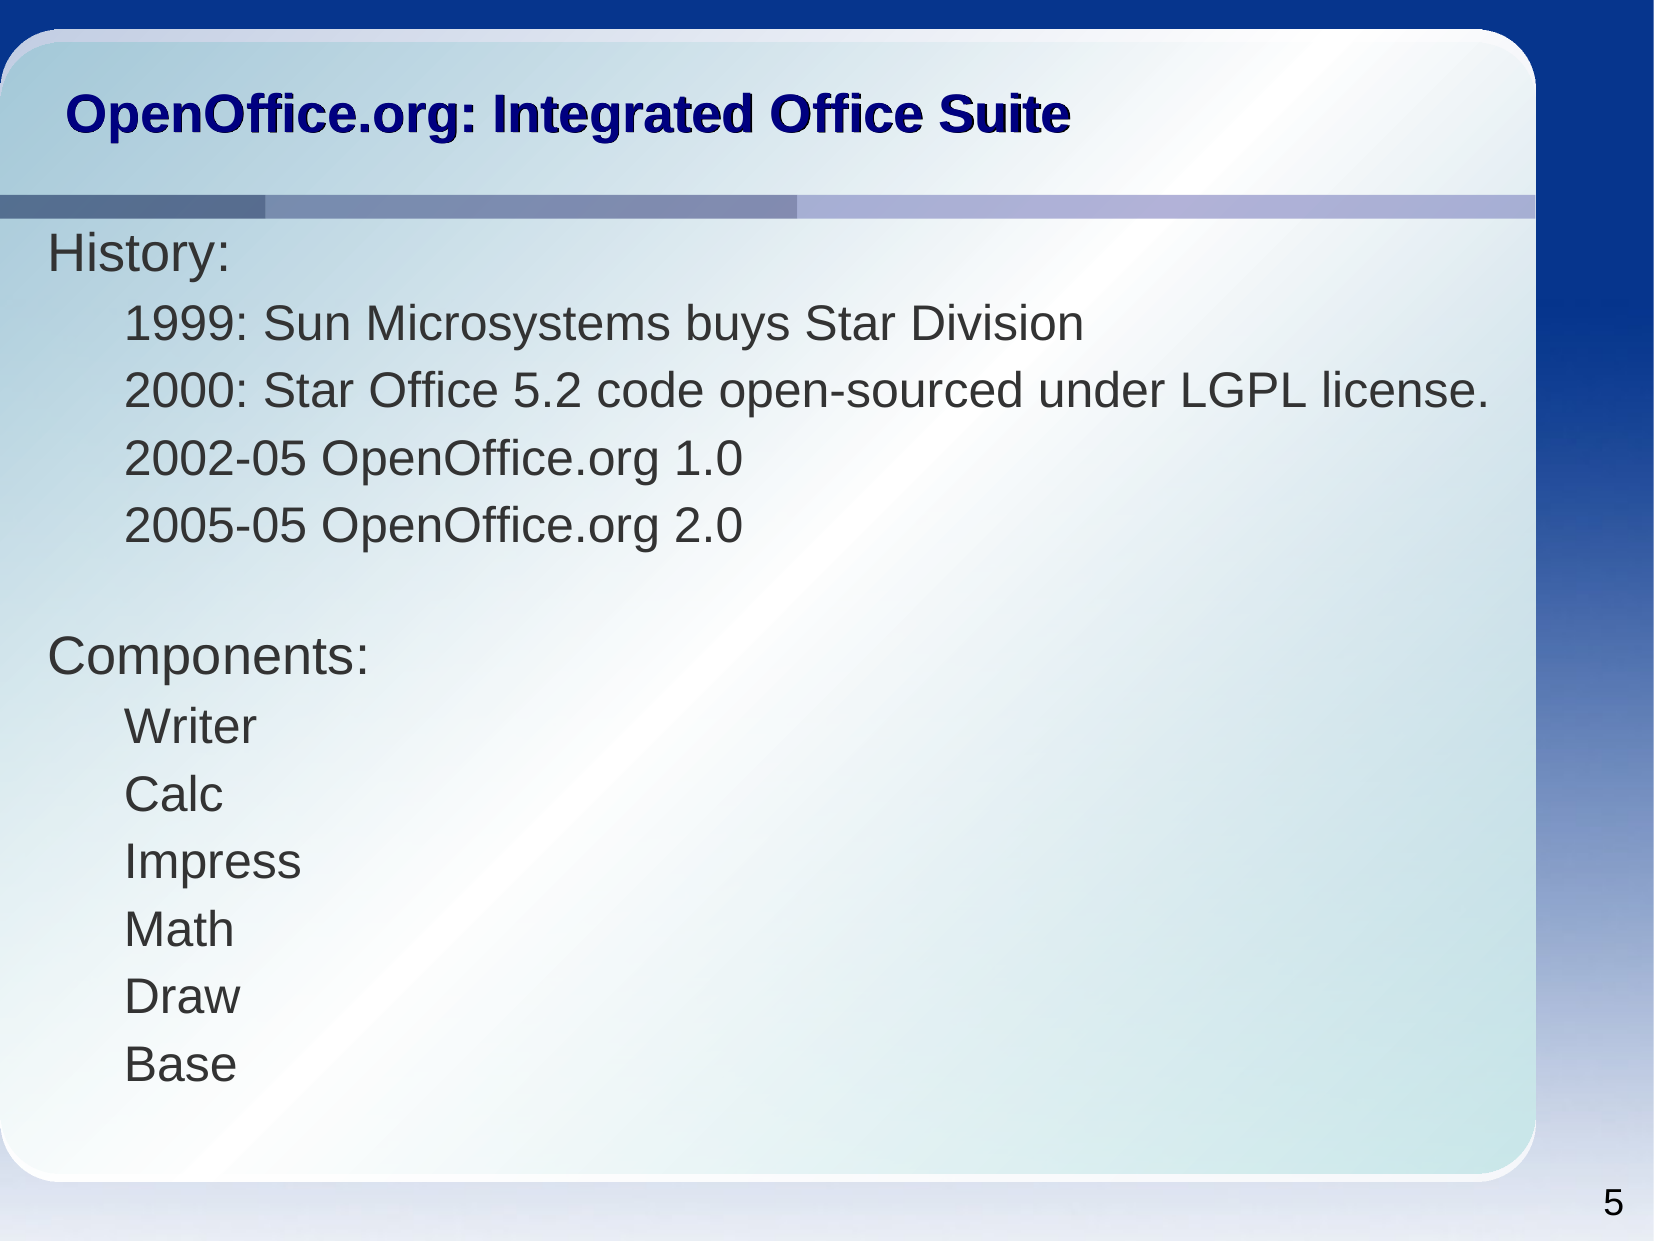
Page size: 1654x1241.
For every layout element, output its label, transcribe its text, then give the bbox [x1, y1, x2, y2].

list History: 1999: Sun Microsystems buys Star Division 2000: Star Office 5.2 code open-sourced under LGPL license. 2002-05 OpenOffice.org 1.0 2005-05 OpenOffice.org 2.0 Components: Writer Calc Impress Math Draw Base [29, 222, 1506, 1183]
title OpenOffice.org: Integrated Office Suite [29, 49, 1506, 178]
text_box [0, 50, 1536, 1166]
picture [0, 0, 1654, 1241]
text_box [32, 42, 1503, 49]
